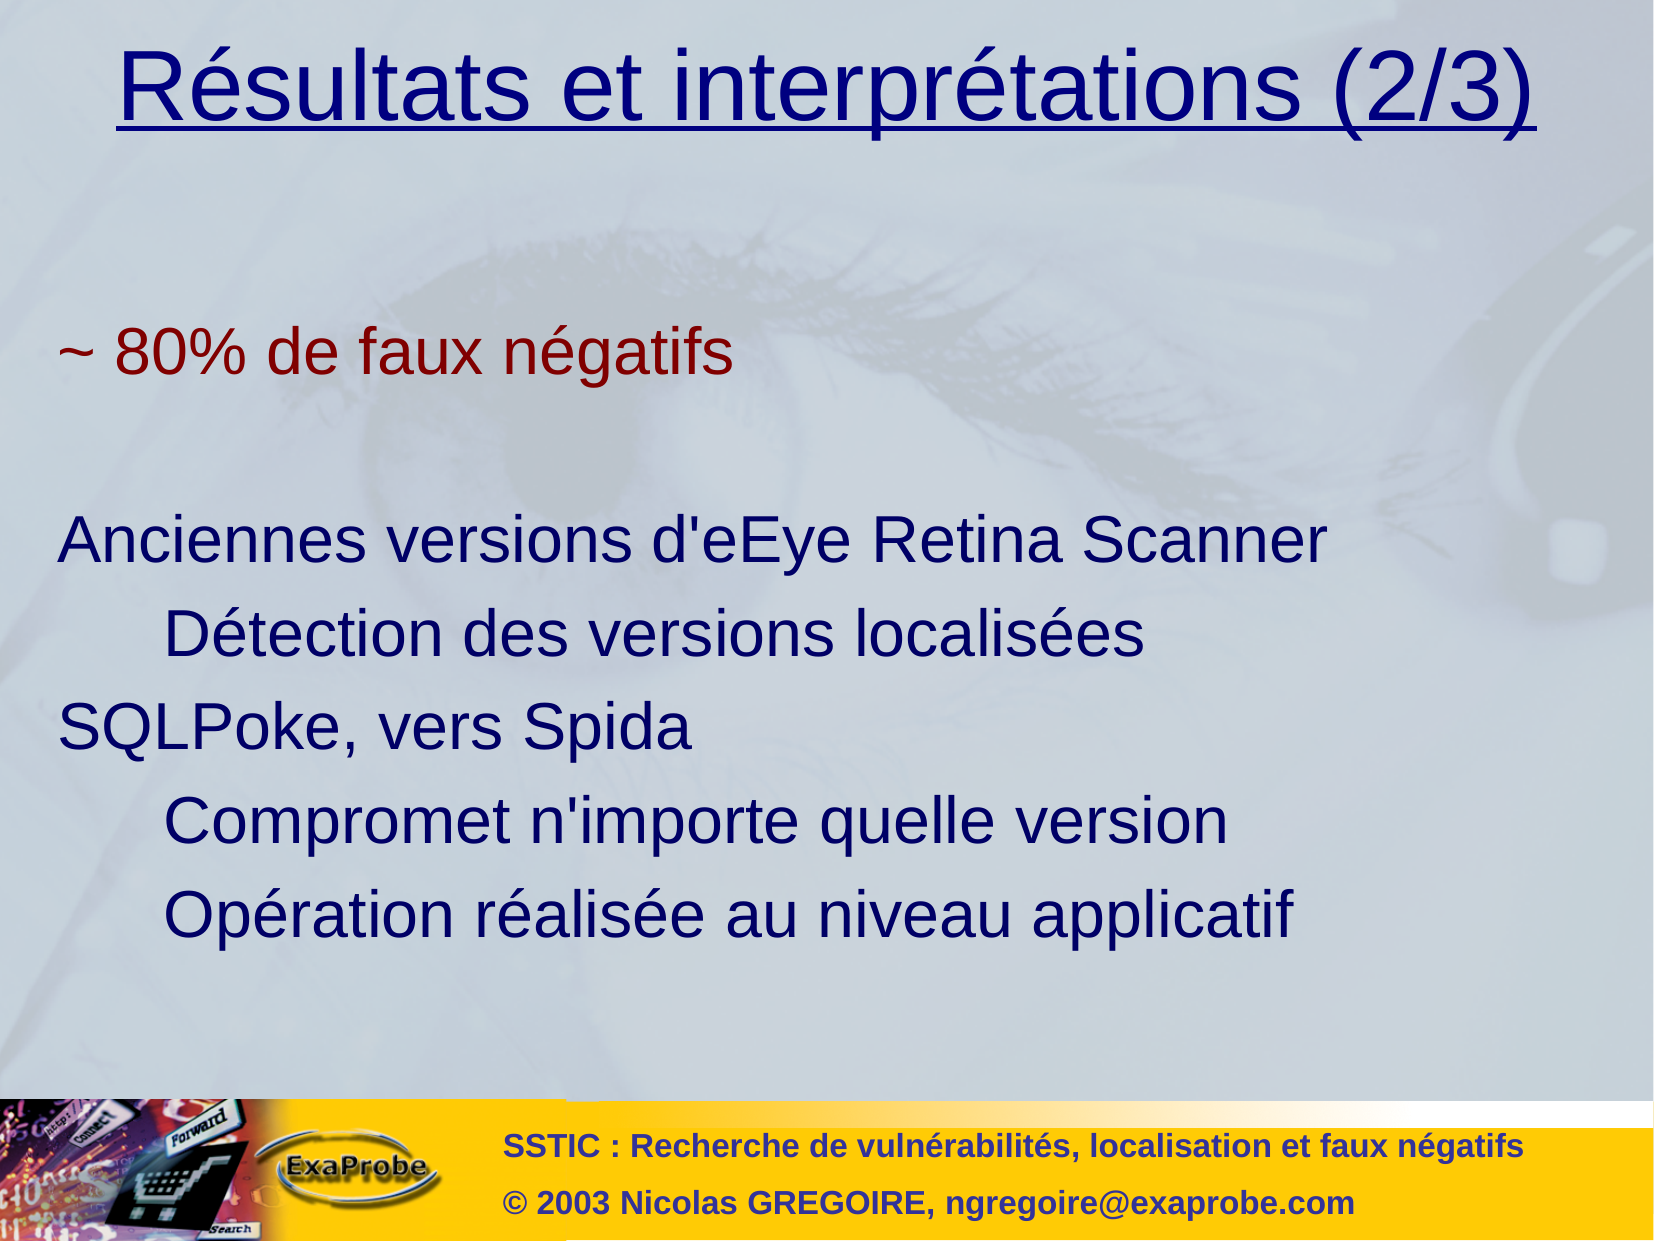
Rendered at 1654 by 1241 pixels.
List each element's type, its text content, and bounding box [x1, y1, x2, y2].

title Résultats et interprétations (2/3) [0, 0, 1654, 167]
subtitle ~ 80% de faux négatifs Anciennes versions d'eEye Retina Scanner Détection des versions localisées SQLPoke, vers Spida Compromet n'importe quelle version Opération réalisée au niveau applicatif [39, 222, 1623, 1041]
